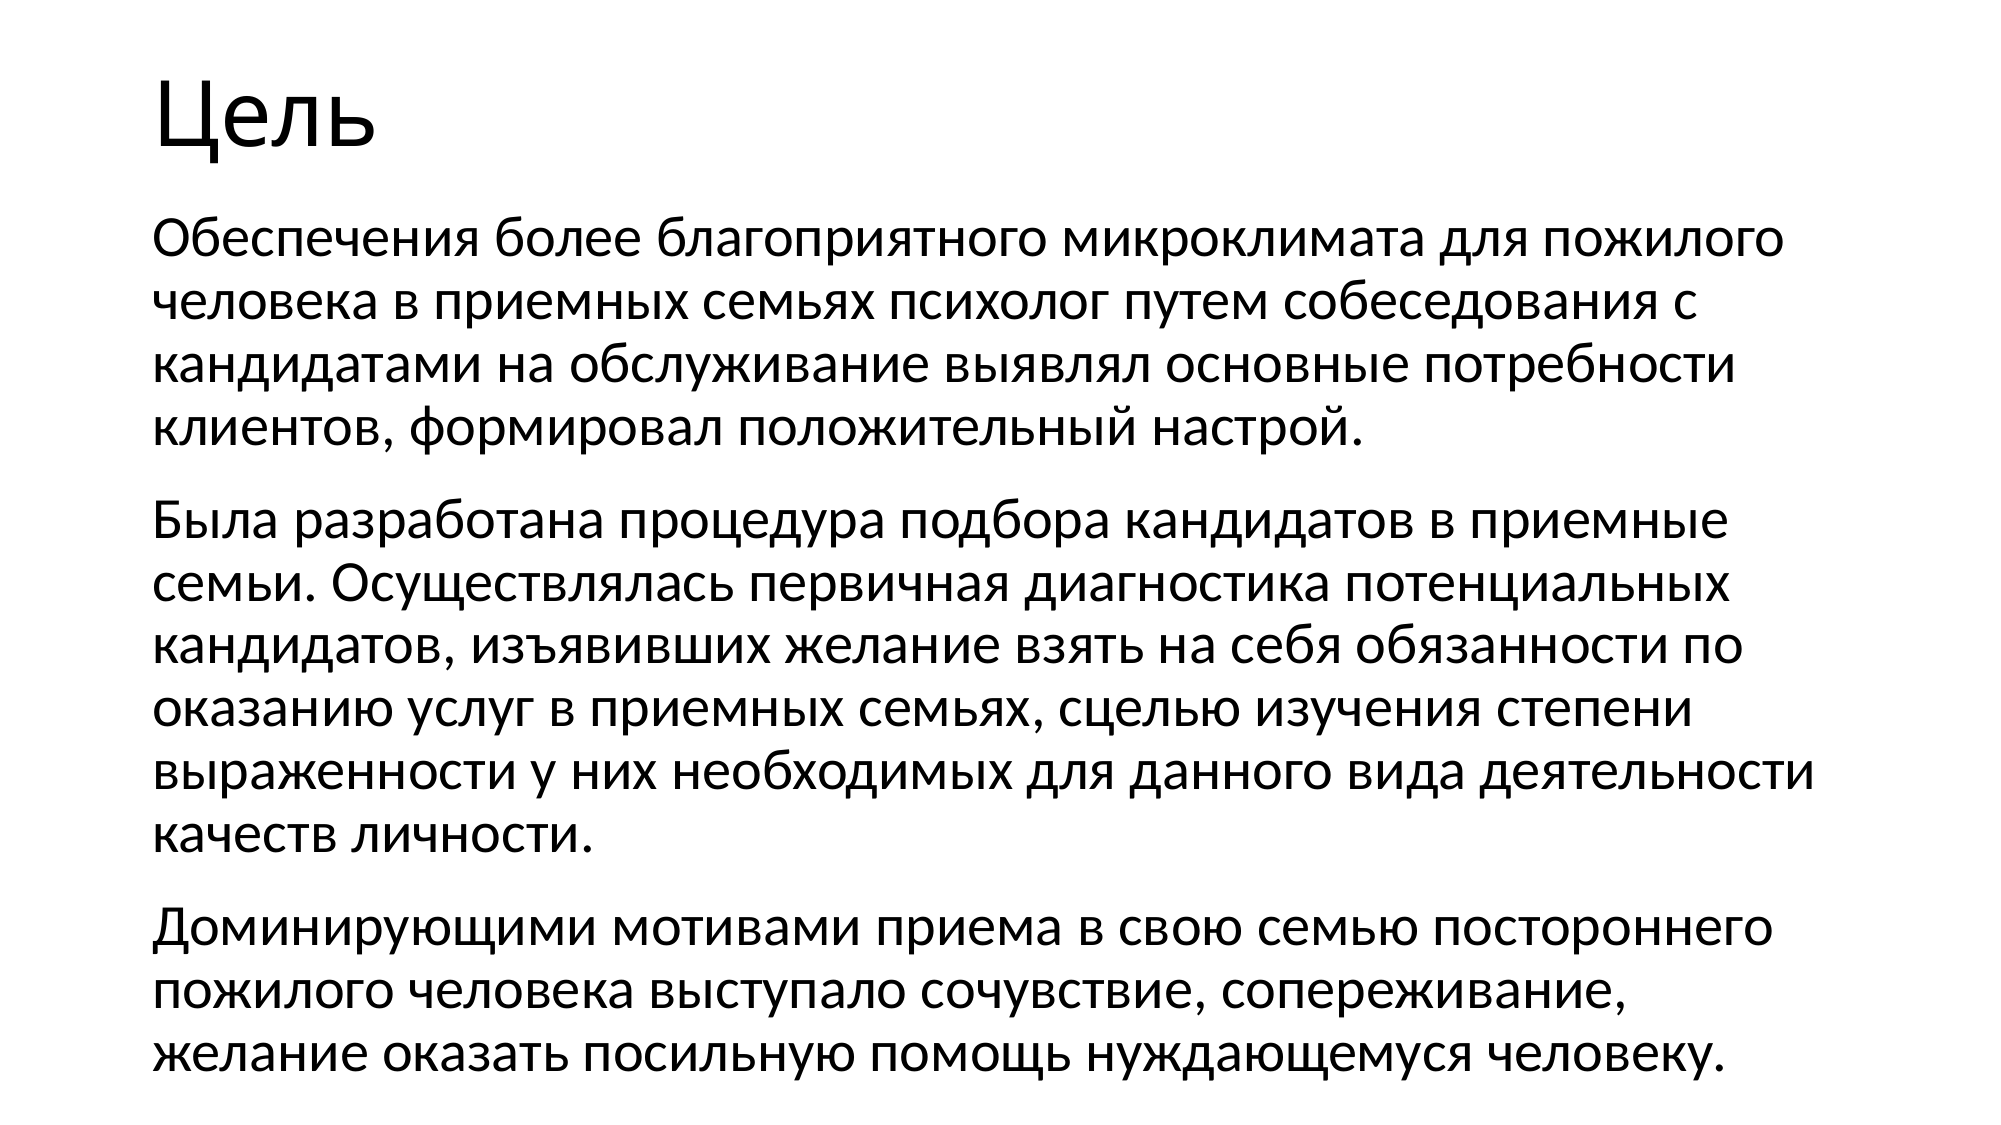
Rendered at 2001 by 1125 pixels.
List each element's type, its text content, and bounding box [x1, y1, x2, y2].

title Цель [137, 59, 1863, 199]
list Обеспечения более благоприятного микроклимата для пожилого человека в приемных семьях психолог путем собеседования с кандидатами на обслуживание выявлял основные потребности клиентов, формировал положительный настрой. Была разработана процедура подбора кандидатов в приемные семьи. Осуществлялась первичная диагностика потенциальных кандидатов, изъявивших желание взять на себя обязанности по оказанию услуг в приемных семьях, сцелью изучения степени выраженности у них необходимых для данного вида деятельности качеств личности. Доминирующими мотивами приема в свою семью постороннего пожилого человека выступало сочувствие, сопереживание, желание оказать посильную помощь нуждающемуся человеку. [137, 199, 1863, 913]
